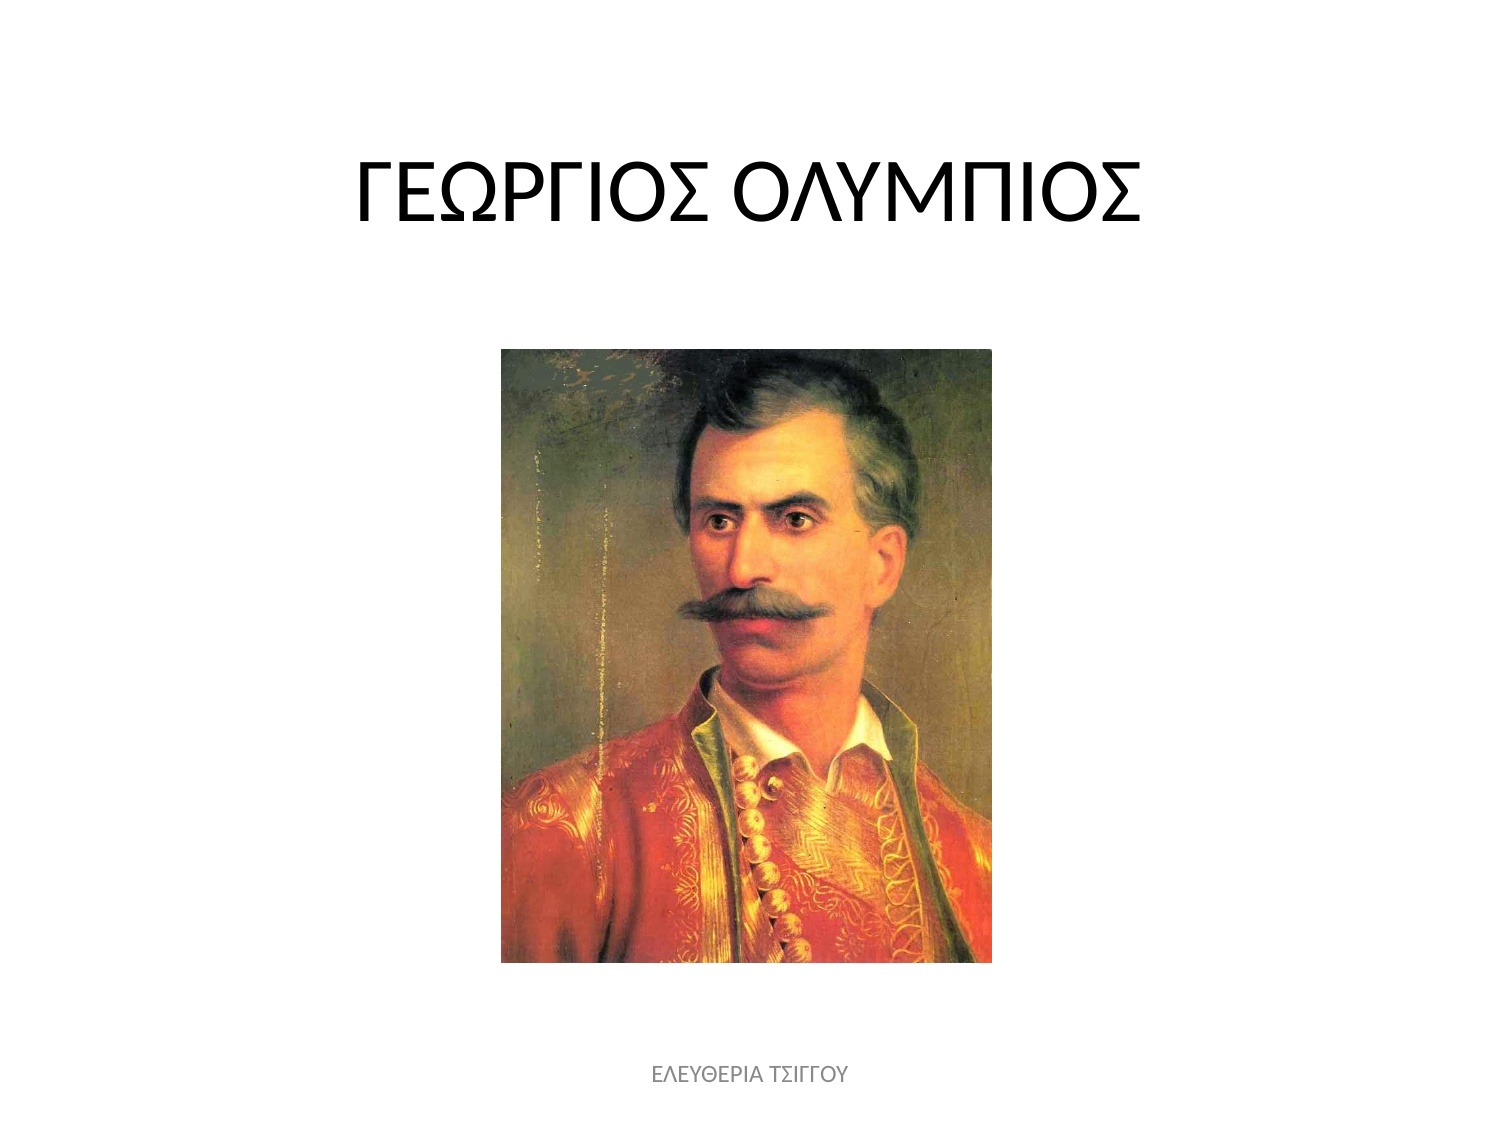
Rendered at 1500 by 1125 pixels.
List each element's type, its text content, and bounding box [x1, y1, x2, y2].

text_box ΕΛΕΥΘΕΡΙΑ ΤΣΙΓΓΟΥ [512, 1042, 988, 1103]
title ΓΕΩΡΓΙΟΣ ΟΛΥΜΠΙΟΣ [112, 78, 1388, 291]
picture [501, 349, 992, 963]
